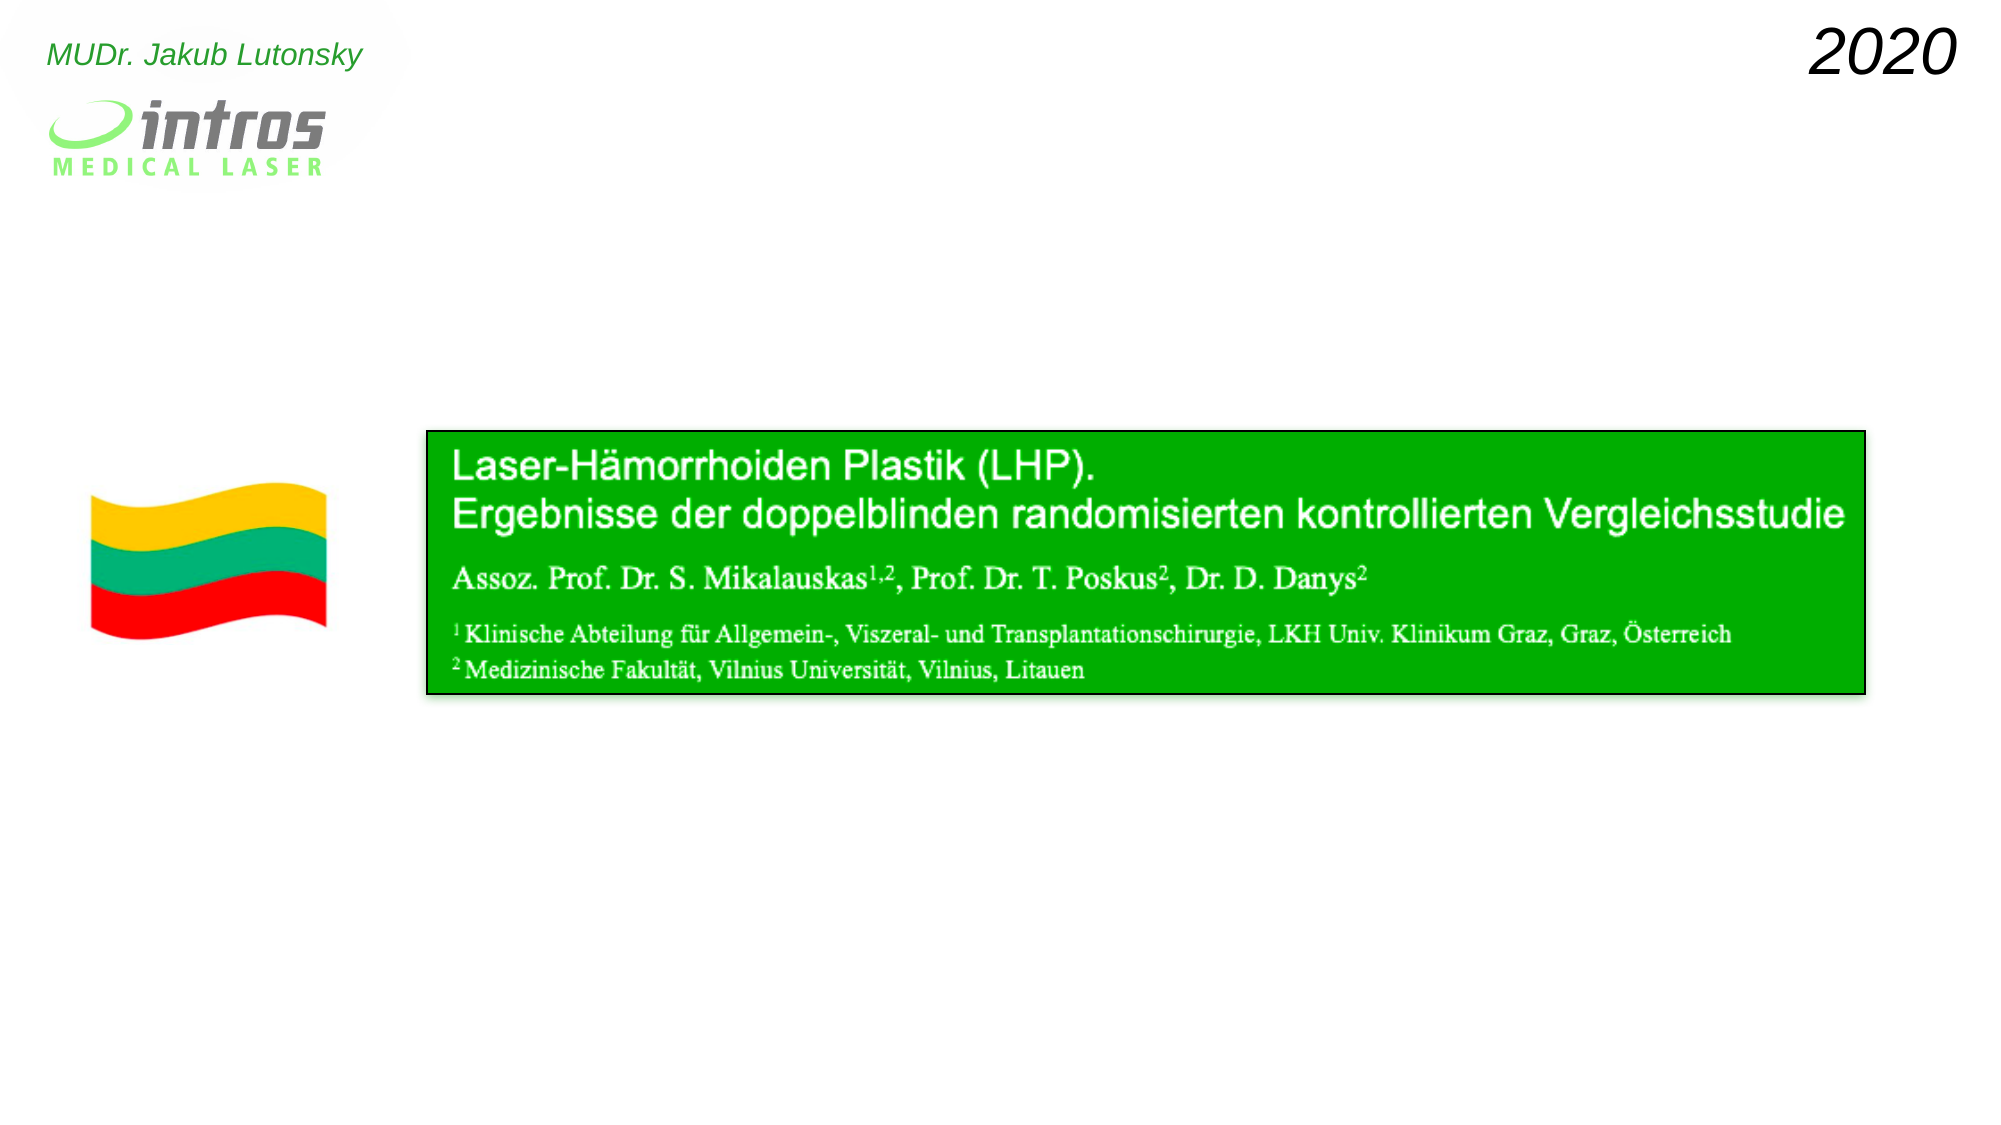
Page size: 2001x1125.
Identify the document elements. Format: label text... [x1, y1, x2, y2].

picture [428, 432, 1865, 693]
picture [74, 480, 351, 645]
text_box 2020 [1802, 7, 2000, 97]
